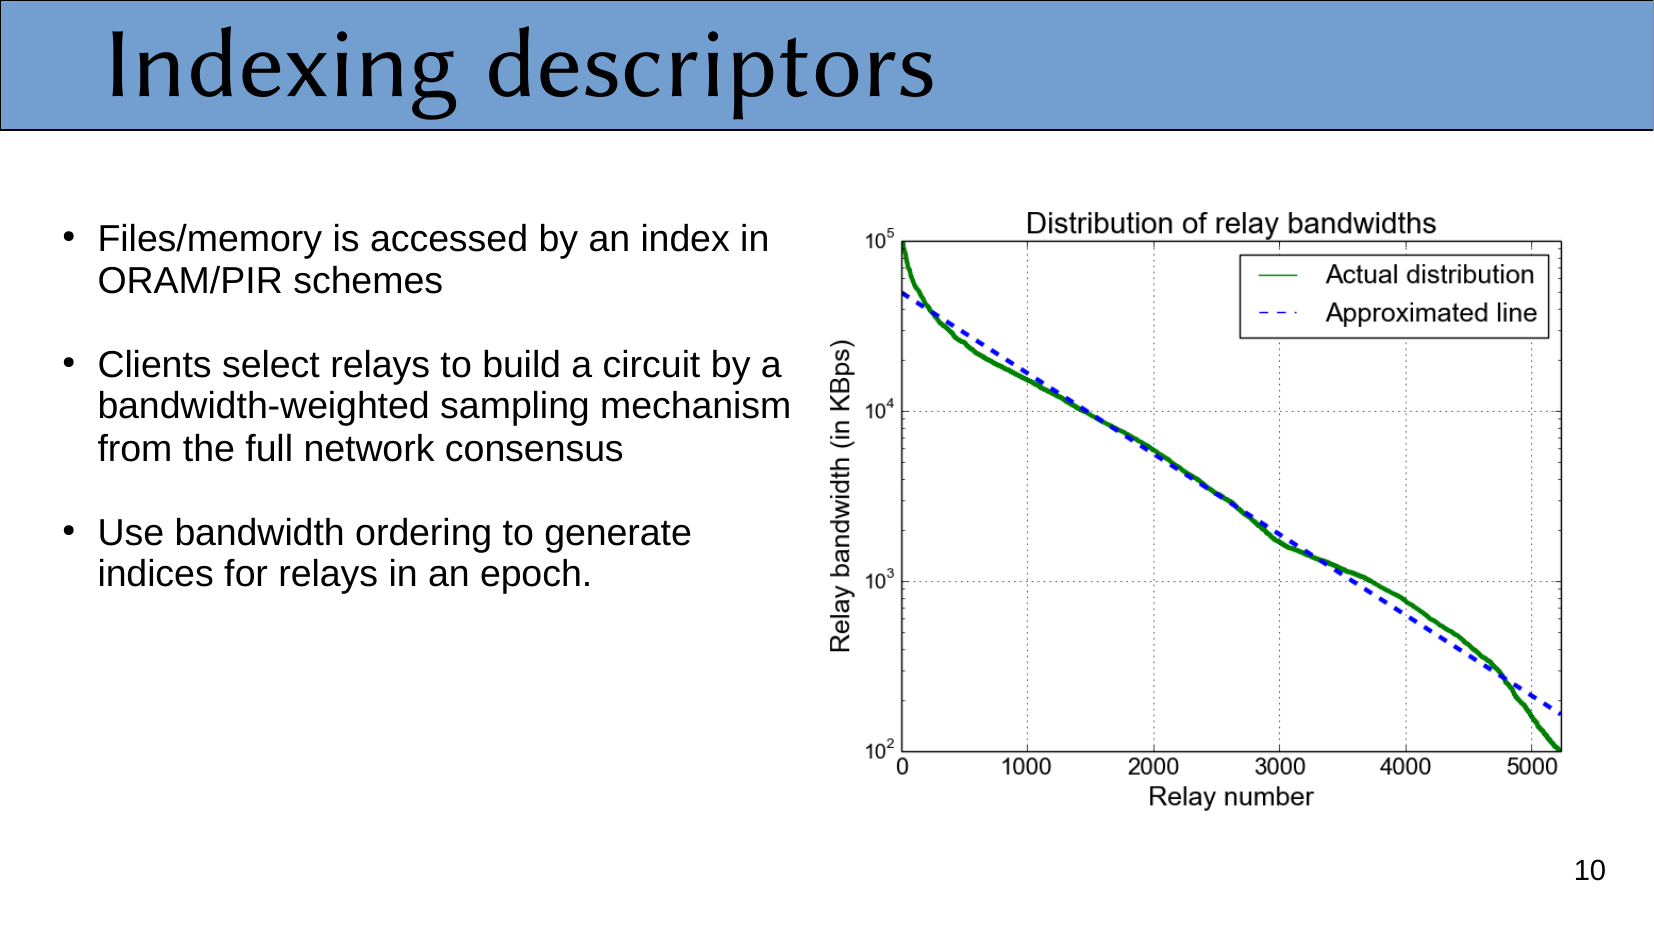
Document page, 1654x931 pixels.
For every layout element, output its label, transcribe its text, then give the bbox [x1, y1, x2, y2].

text_box [1512, 0, 1654, 130]
text_box Indexing descriptors [88, 0, 1512, 131]
text_box Files/memory is accessed by an index in ORAM/PIR schemes Clients select relays to build a circuit by a bandwidth-weighted sampling mechanism from the full network consensus Use bandwidth ordering to generate indices for relays in an epoch. [47, 209, 795, 603]
text_box [0, 0, 88, 130]
text_box 10 [1559, 846, 1642, 928]
picture [795, 177, 1646, 815]
